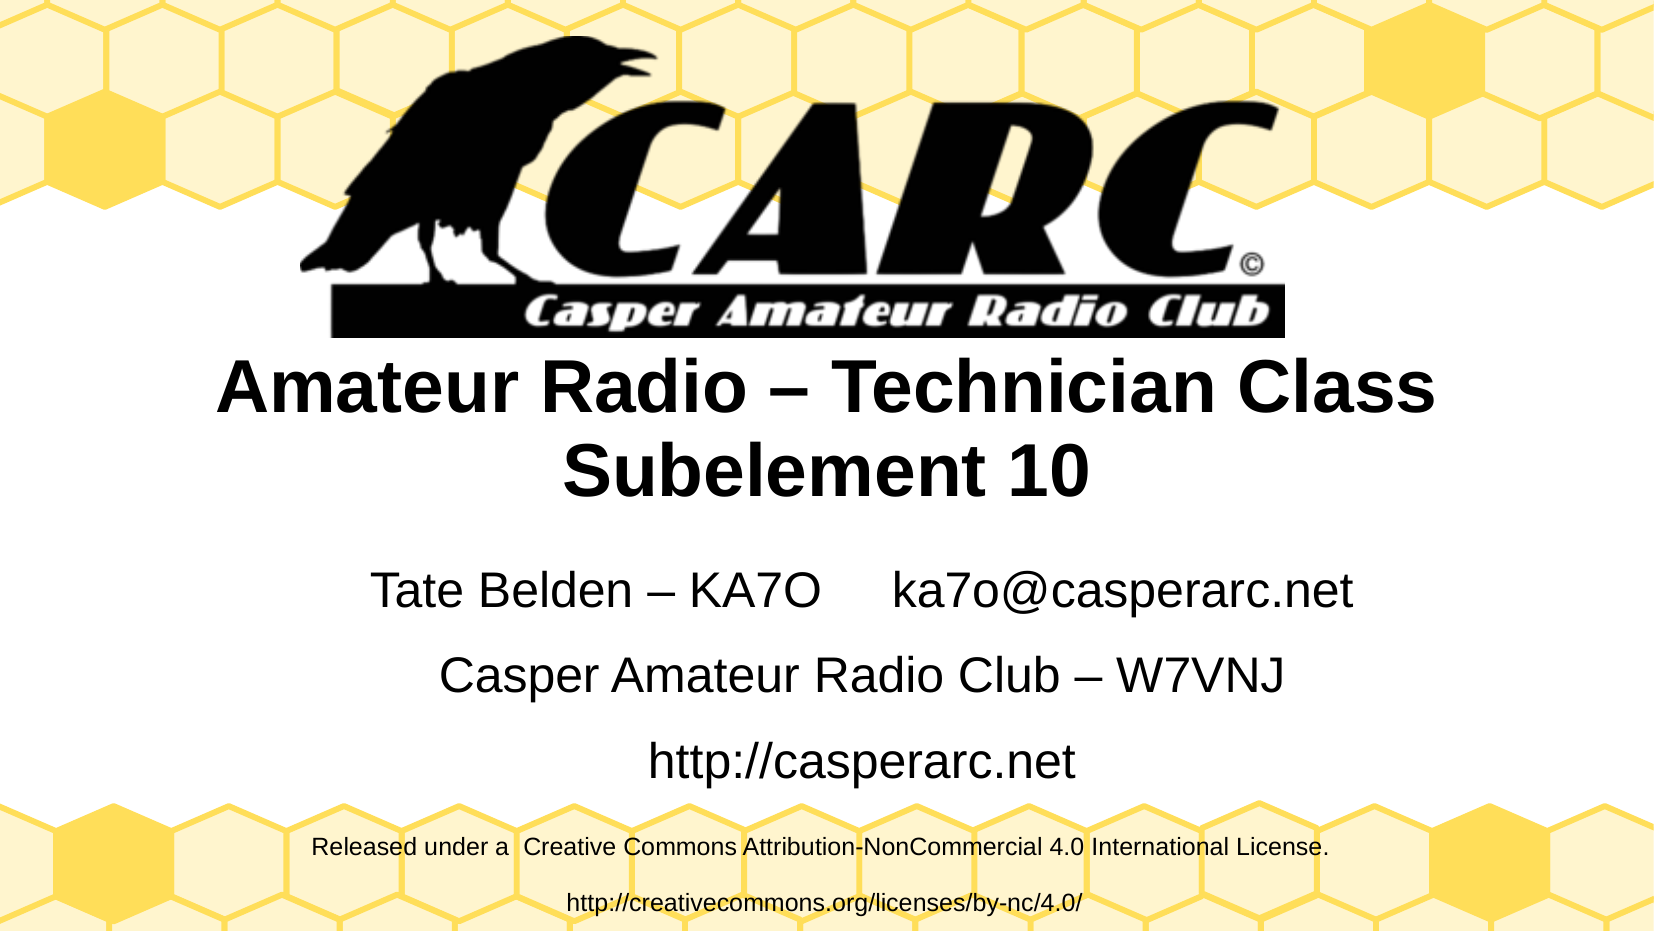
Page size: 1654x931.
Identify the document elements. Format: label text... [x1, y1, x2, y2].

subtitle Tate Belden – KA7O ka7o@casperarc.net Casper Amateur Radio Club – W7VNJ http://casperarc.net [88, 562, 1565, 789]
title Amateur Radio – Technician Class Subelement 10 [88, 324, 1565, 532]
picture [300, 36, 1285, 338]
text_box Released under a Creative Commons Attribution-NonCommercial 4.0 International License. http://creativecommons.org/licenses/by-nc/4.0/ [225, 825, 1426, 924]
